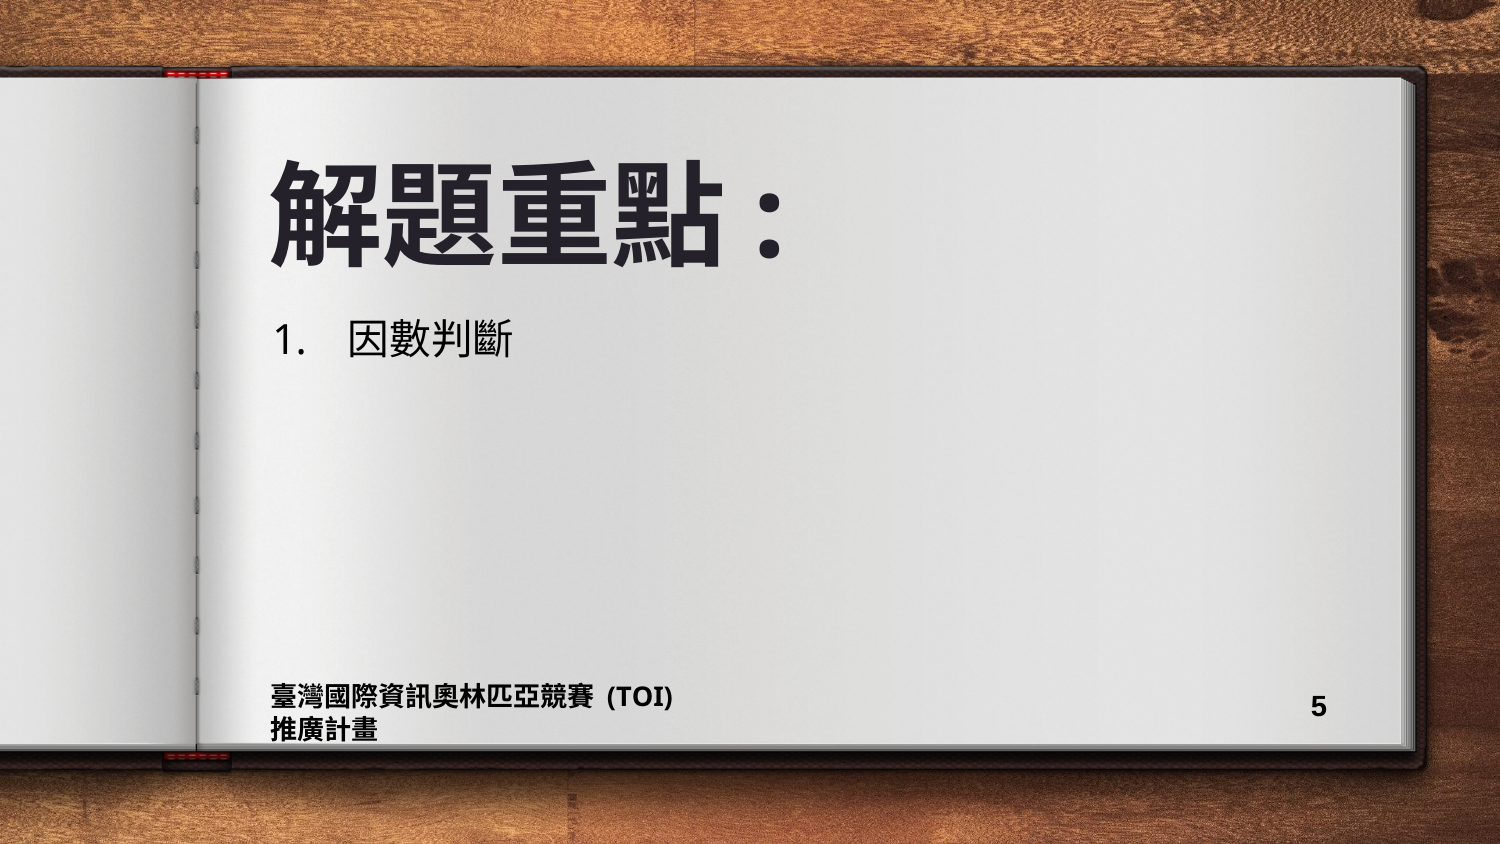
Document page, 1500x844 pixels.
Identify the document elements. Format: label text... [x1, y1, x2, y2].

text_box 5 [1295, 672, 1386, 737]
text_box 解題重點: [253, 105, 784, 296]
text_box 因數判斷 [257, 305, 1311, 372]
